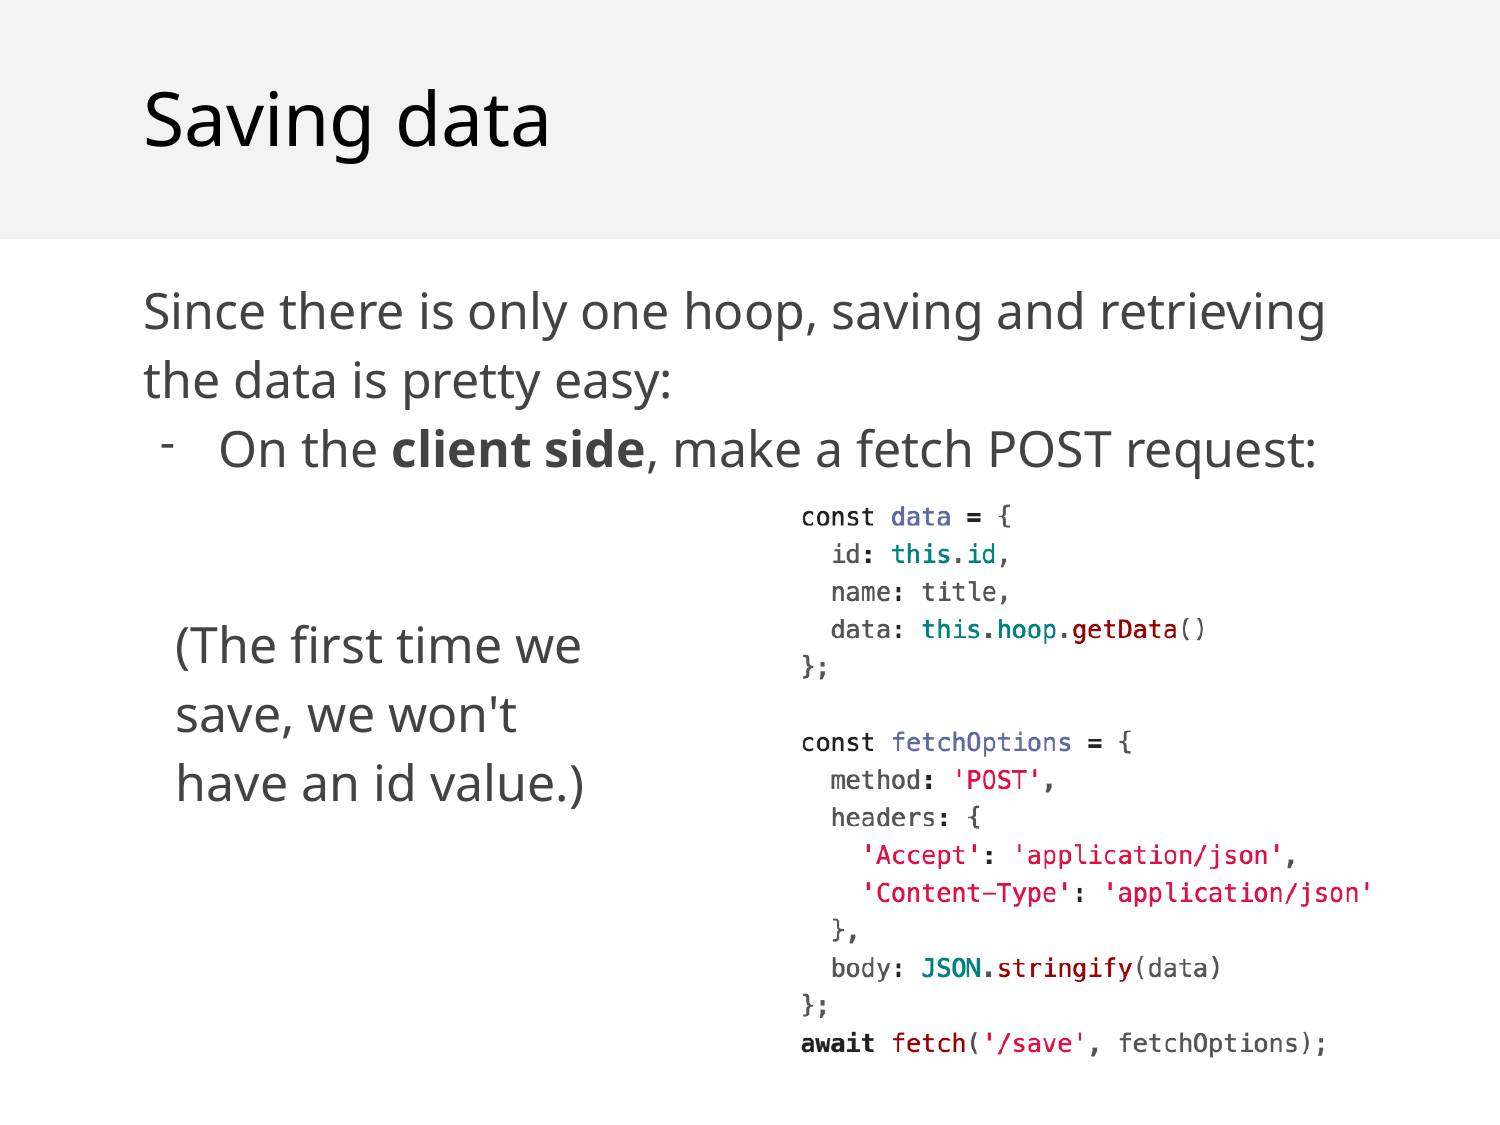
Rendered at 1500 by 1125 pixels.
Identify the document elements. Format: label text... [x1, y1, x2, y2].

list Since there is only one hoop, saving and retrieving the data is pretty easy: On the client side, make a fetch POST request: [128, 255, 1372, 492]
list (The first time we save, we won't have an id value.) [160, 590, 651, 827]
picture [786, 491, 1383, 1075]
title Saving data [128, 56, 1372, 183]
